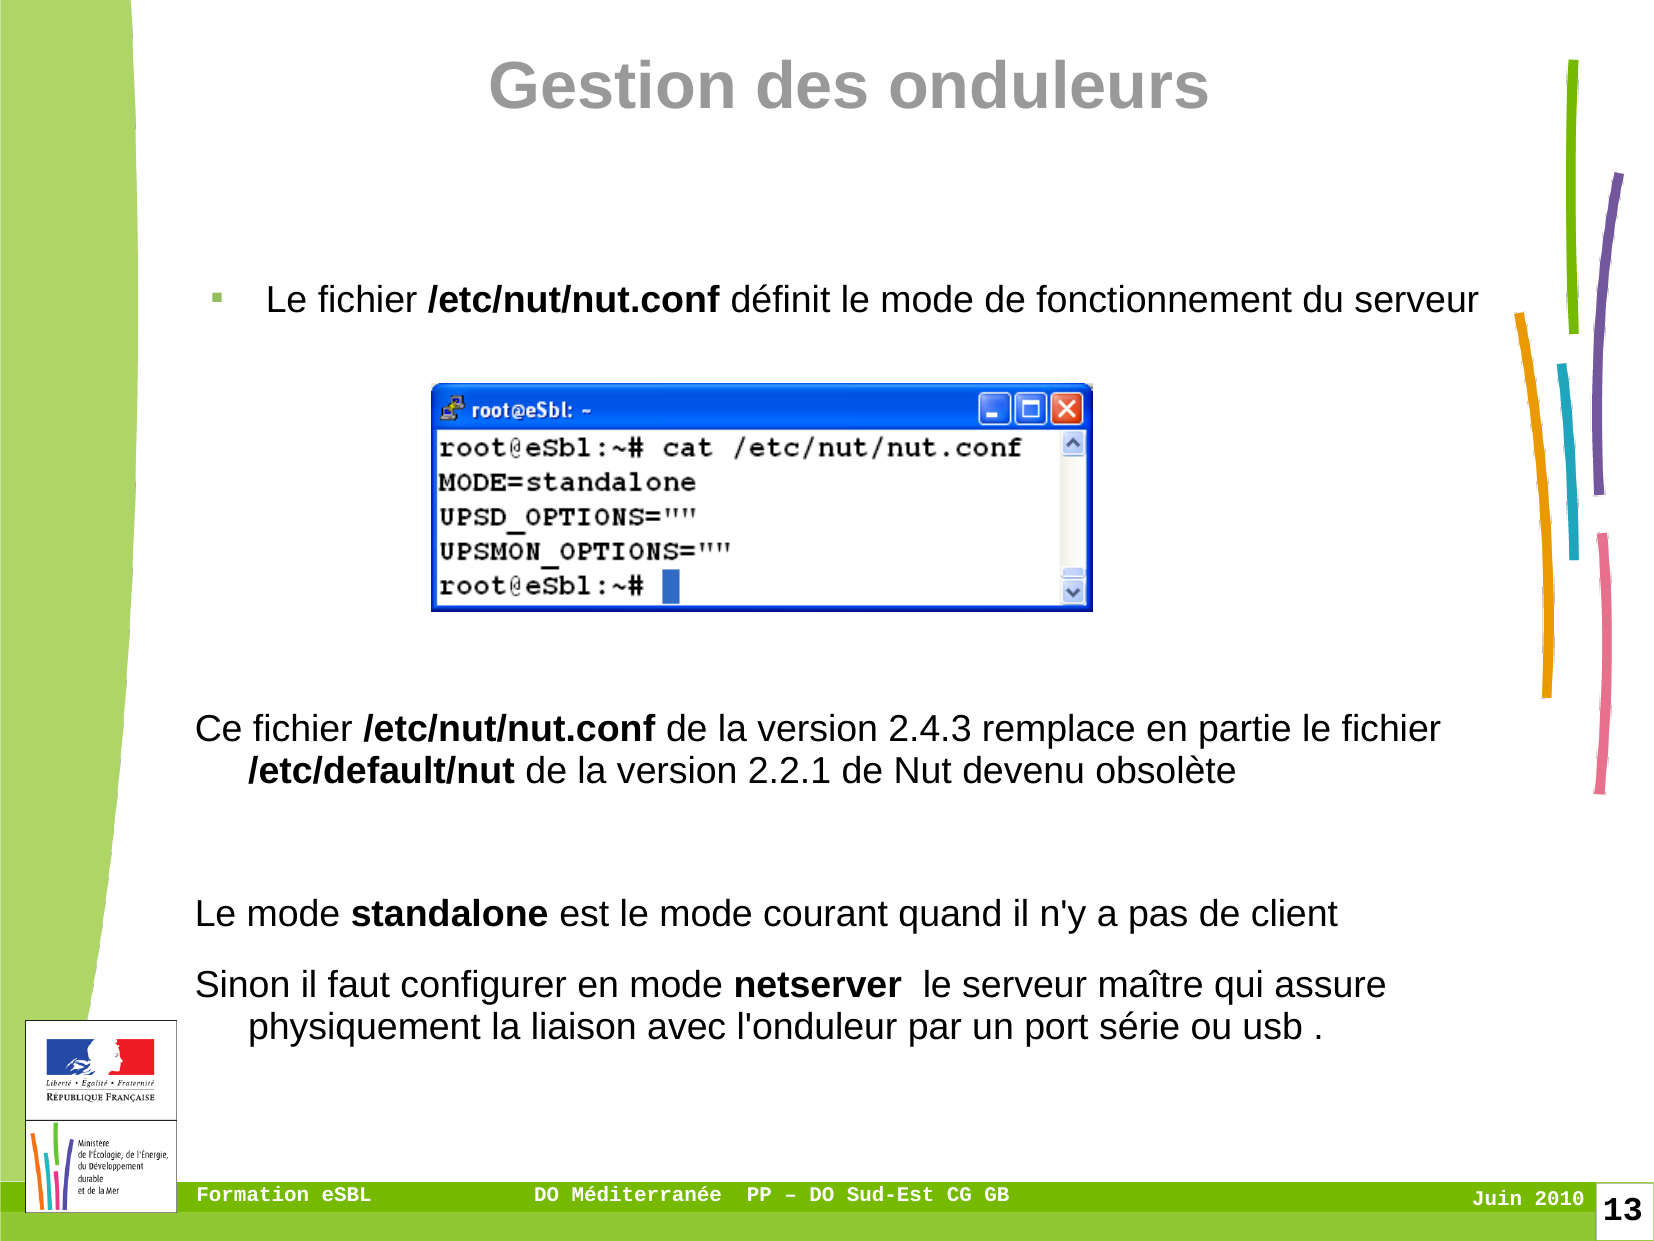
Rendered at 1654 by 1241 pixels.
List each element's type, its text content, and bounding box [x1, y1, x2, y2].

list Le fichier /etc/nut/nut.conf définit le mode de fonctionnement du serveur Ce fichier /etc/nut/nut.conf de la version 2.4.3 remplace en partie le fichier /etc/default/nut de la version 2.2.1 de Nut devenu obsolète Le mode standalone est le mode courant quand il n'y a pas de client Sinon il faut configurer en mode netserver le serveur maître qui assure physiquement la liaison avec l'onduleur par un port série ou usb . [177, 206, 1506, 1137]
picture [0, 0, 1654, 1241]
title Gestion des onduleurs [152, 36, 1566, 135]
